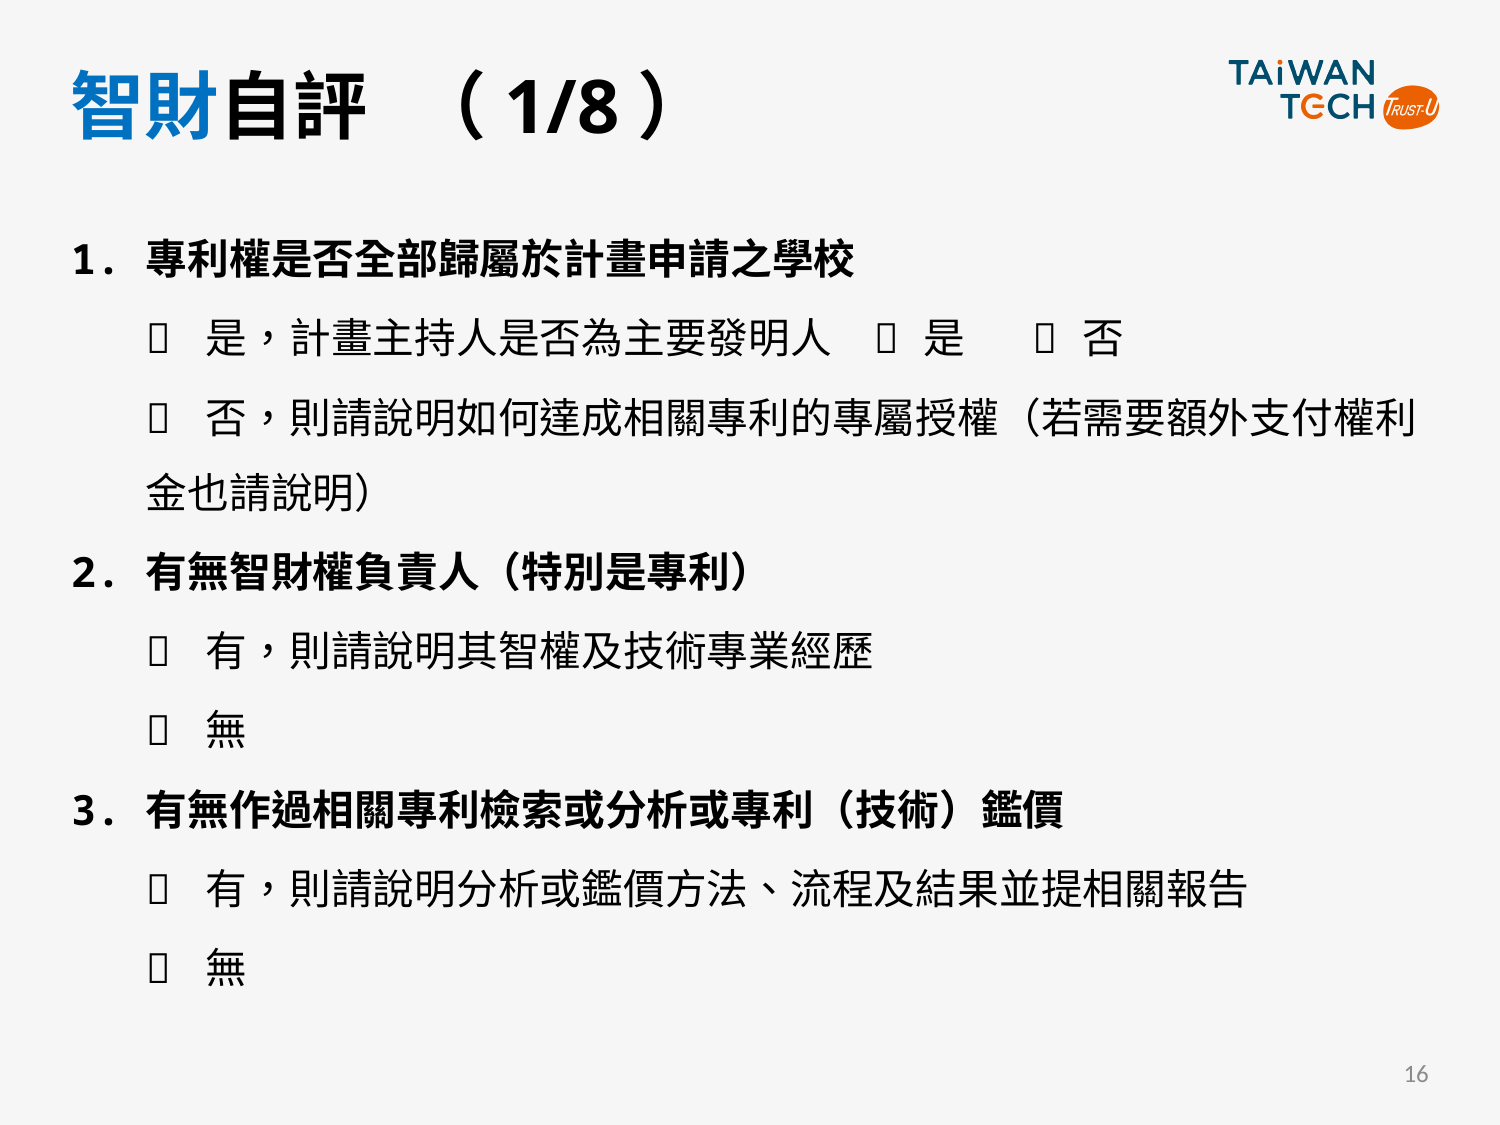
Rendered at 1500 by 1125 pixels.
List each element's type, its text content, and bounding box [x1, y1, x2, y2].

list 專利權是否全部歸屬於計畫申請之學校  是，計畫主持人是否為主要發明人  是  否  否，則請說明如何達成相關專利的專屬授權（若需要額外支付權利金也請說明） 有無智財權負責人（特別是專利）  有，則請說明其智權及技術專業經歷  無 有無作過相關專利檢索或分析或專利（技術）鑑價  有，則請說明分析或鑑價方法、流程及結果並提相關報告  無 [55, 200, 1444, 1021]
title 智財自評 （1/8） [55, 33, 1444, 156]
slide_number <編號> [1106, 1042, 1445, 1103]
